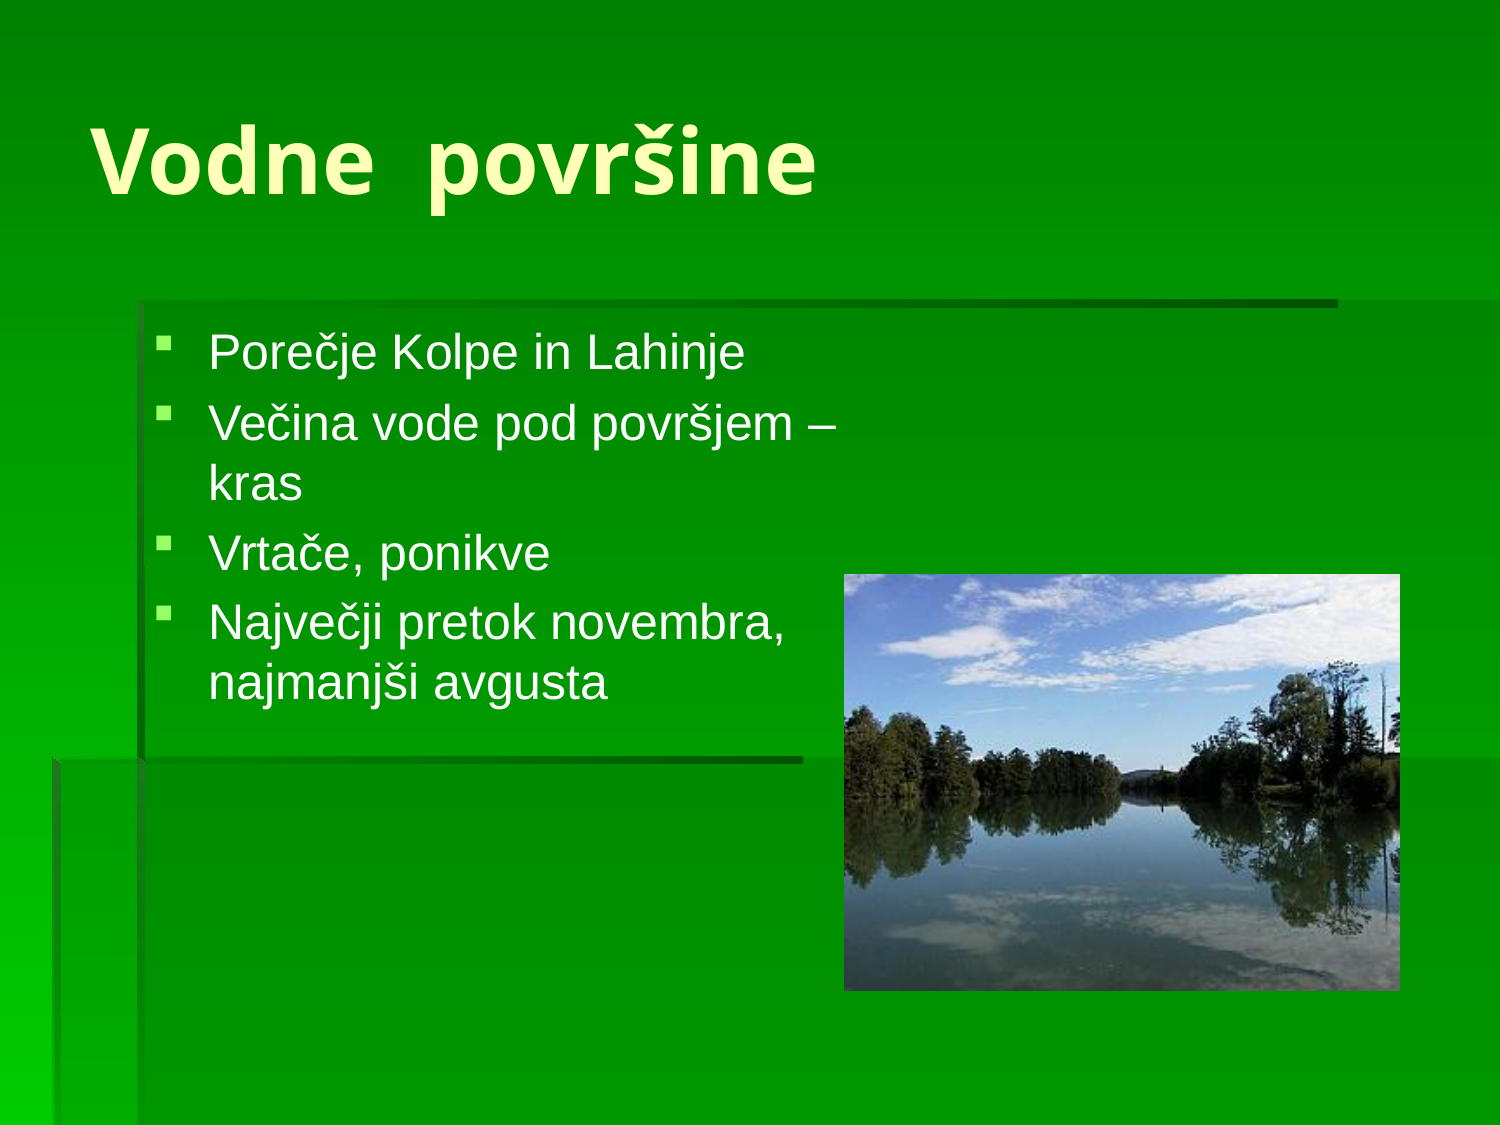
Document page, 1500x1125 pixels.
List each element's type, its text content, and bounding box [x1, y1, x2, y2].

list Porečje Kolpe in Lahinje Večina vode pod površjem – kras Vrtače, ponikve Največji pretok novembra, najmanjši avgusta [137, 312, 857, 764]
title Vodne površine [75, 40, 1451, 275]
picture [844, 574, 1400, 991]
